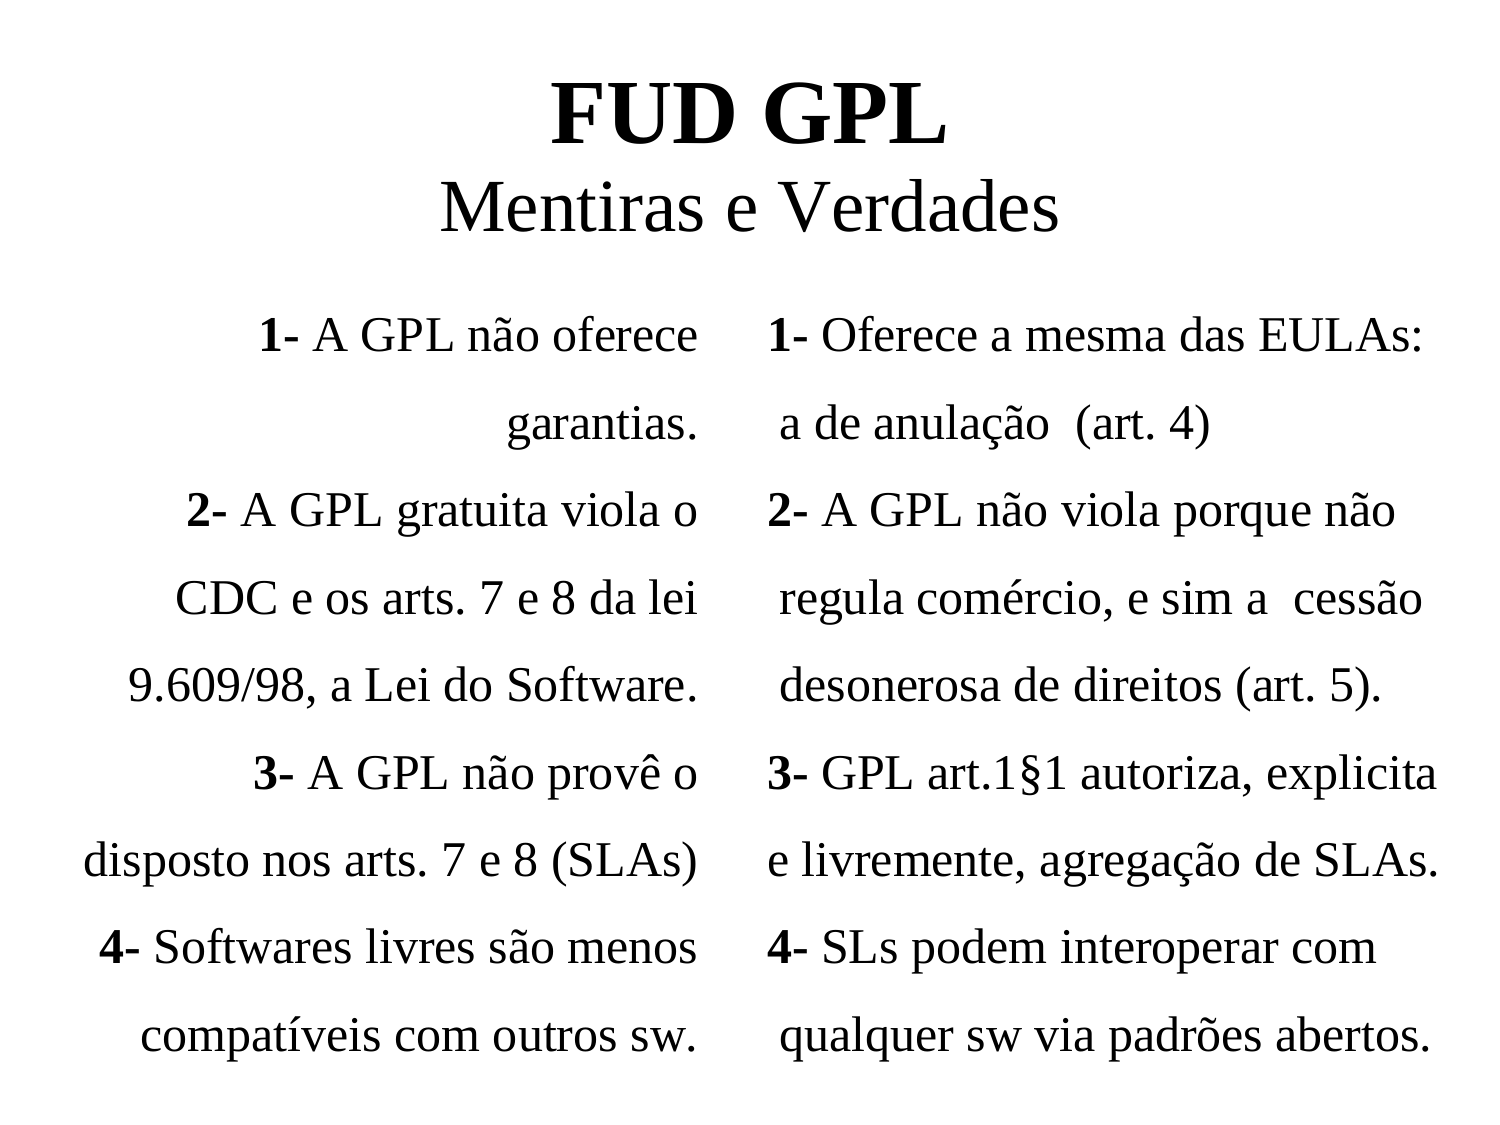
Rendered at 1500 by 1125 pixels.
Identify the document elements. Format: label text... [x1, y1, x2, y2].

title FUD GPL Mentiras e Verdades [58, 54, 1443, 255]
text_box 1- A GPL não oferece garantias. 2- A GPL gratuita viola o CDC e os arts. 7 e 8 da lei 9.609/98, a Lei do Software. 3- A GPL não provê o disposto nos arts. 7 e 8 (SLAs) 4- Softwares livres são menos compatíveis com outros sw. [68, 267, 723, 1125]
text_box 1- Oferece a mesma das EULAs: a de anulação (art. 4) 2- A GPL não viola porque não regula comércio, e sim a cessão desonerosa de direitos (art. 5). 3- GPL art.1§1 autoriza, explicita e livremente, agregação de SLAs. 4- SLs podem interoperar com qualquer sw via padrões abertos. [751, 267, 1500, 1071]
